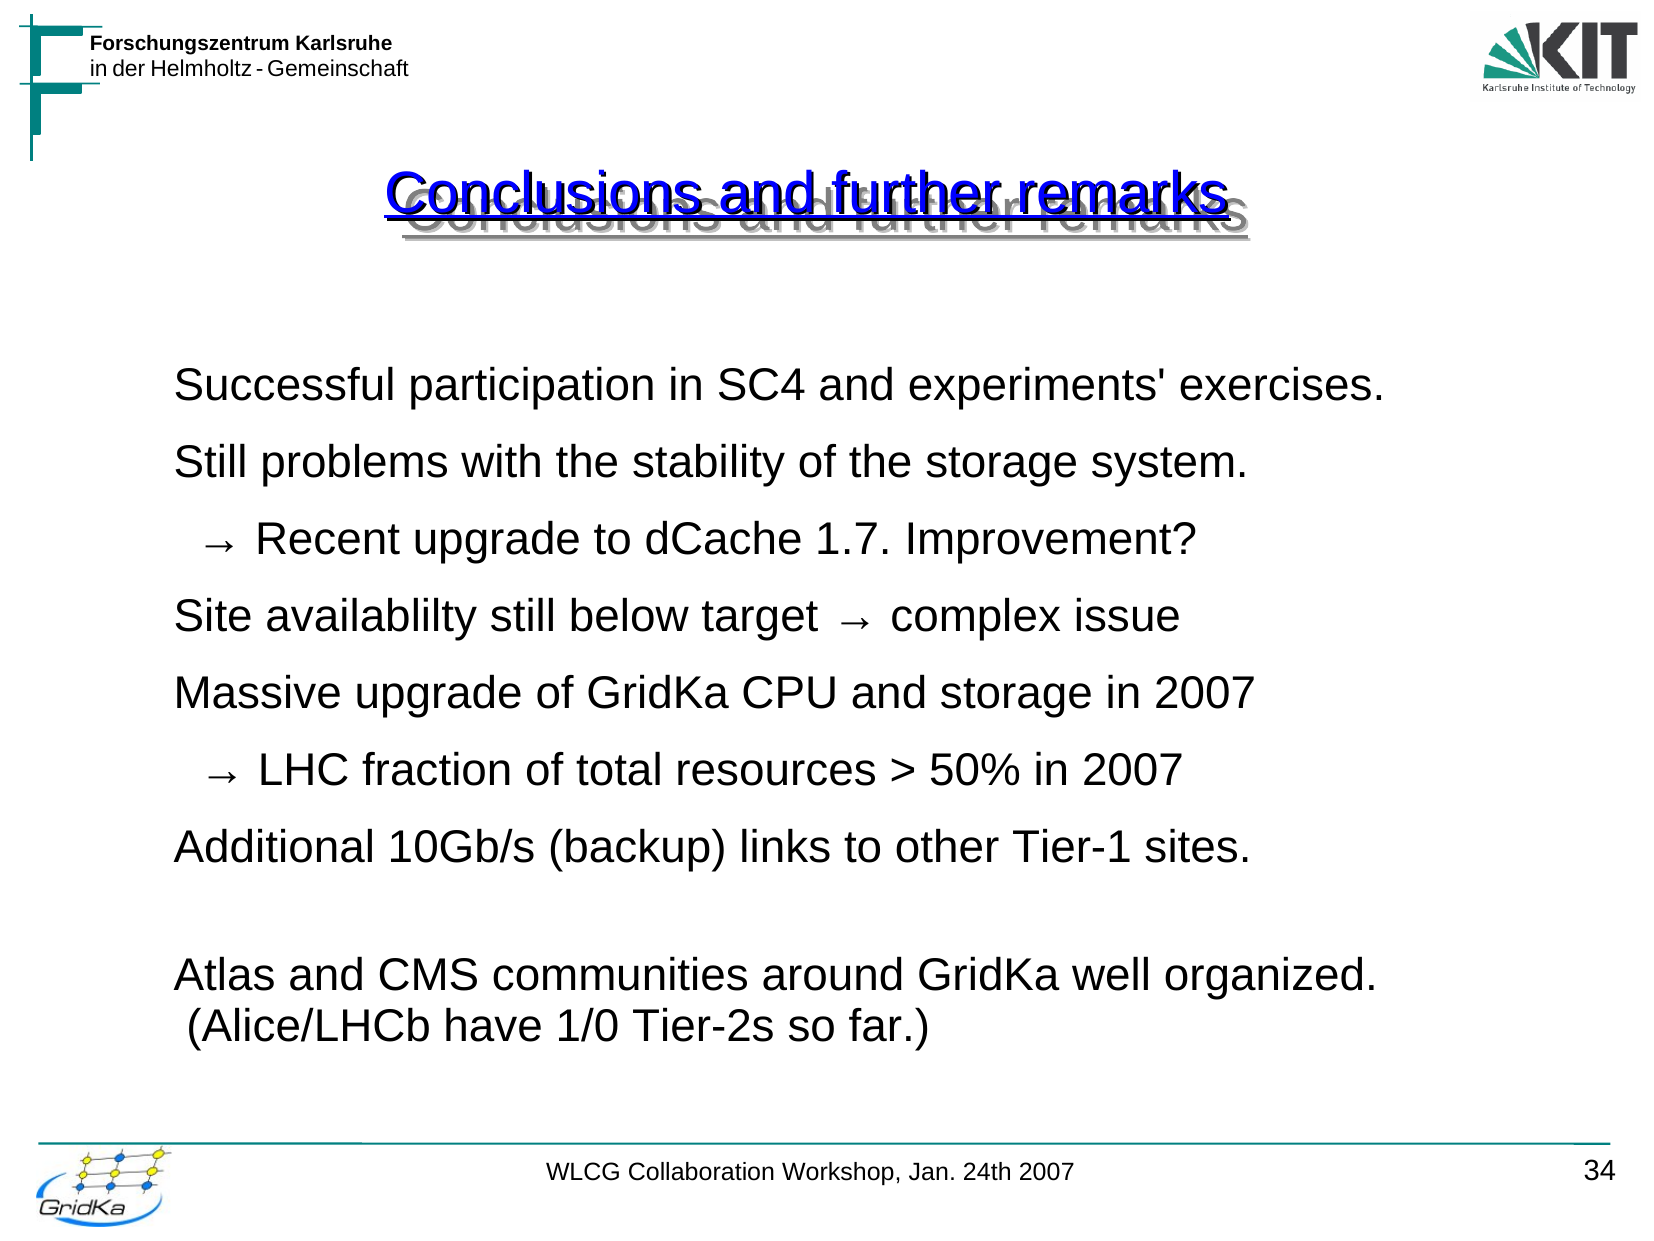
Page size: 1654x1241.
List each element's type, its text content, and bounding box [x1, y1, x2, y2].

text_box Successful participation in SC4 and experiments' exercises. Still problems with the stability of the storage system. → Recent upgrade to dCache 1.7. Improvement? Site availablilty still below target → complex issue Massive upgrade of GridKa CPU and storage in 2007 → LHC fraction of total resources > 50% in 2007 Additional 10Gb/s (backup) links to other Tier-1 sites. Atlas and CMS communities around GridKa well organized. (Alice/LHCb have 1/0 Tier-2s so far.) [146, 326, 1417, 1034]
picture [1470, 11, 1641, 102]
picture [36, 1145, 172, 1227]
text_box Conclusions and further remarks [366, 148, 1248, 235]
